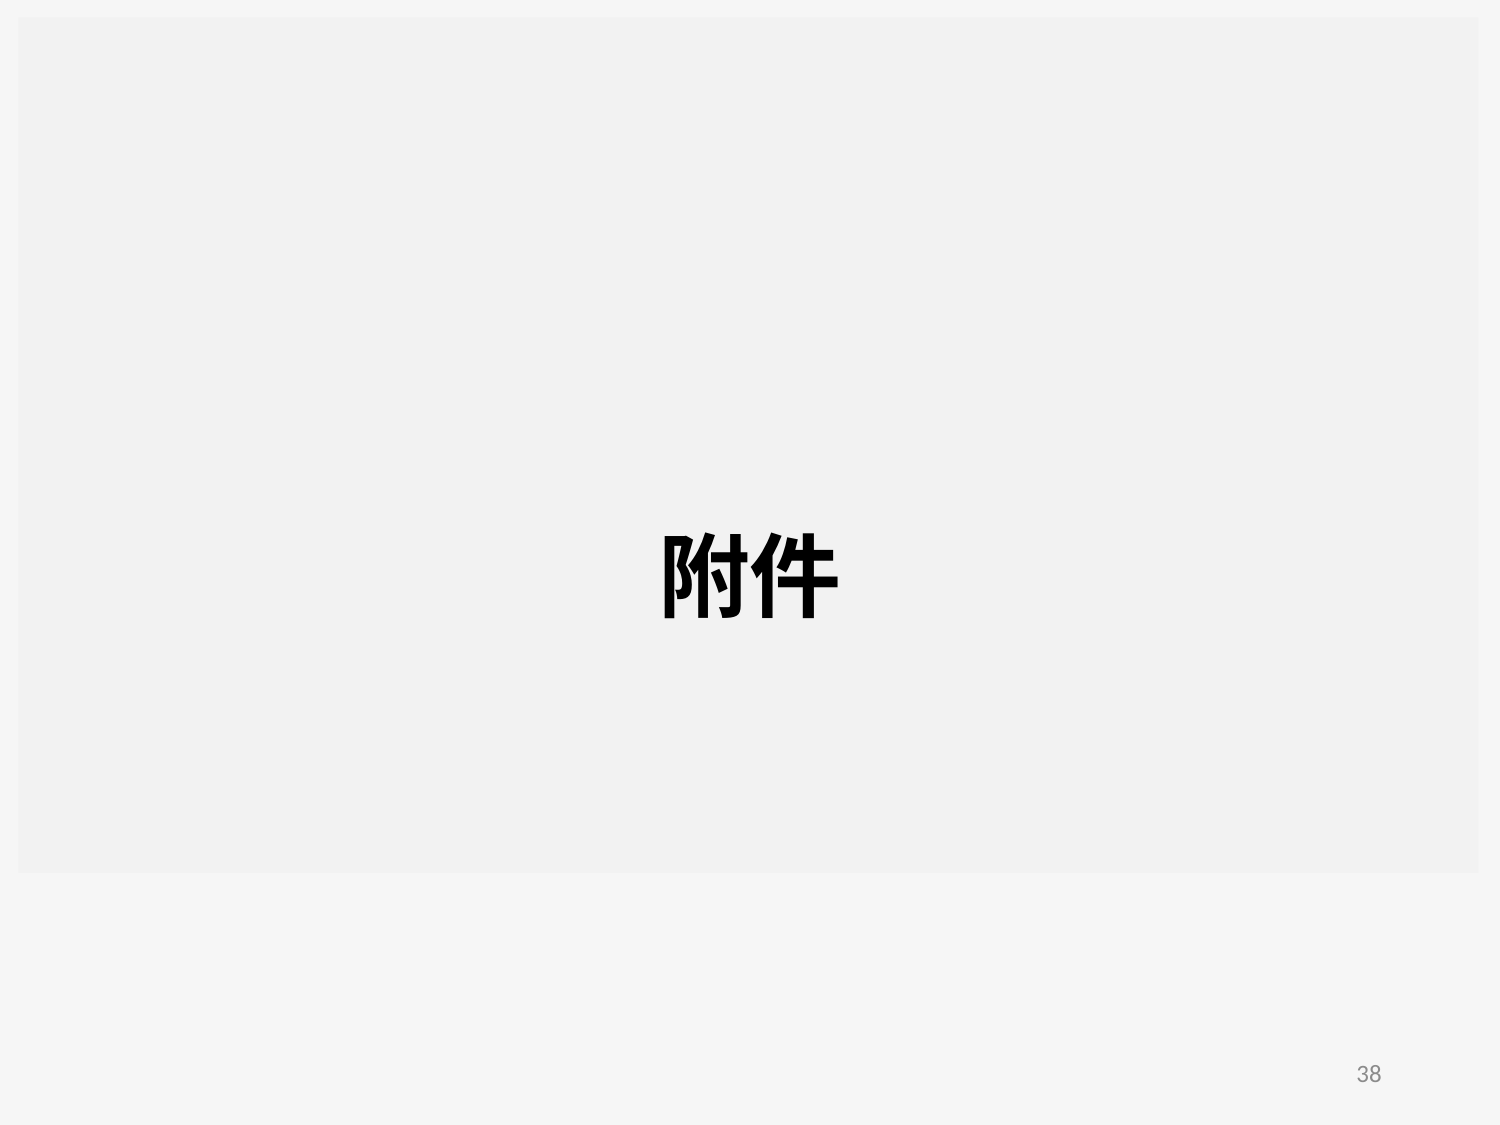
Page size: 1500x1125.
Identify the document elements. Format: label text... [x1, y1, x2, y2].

title 附件 [112, 269, 1388, 856]
slide_number <編號> [1059, 1042, 1397, 1103]
